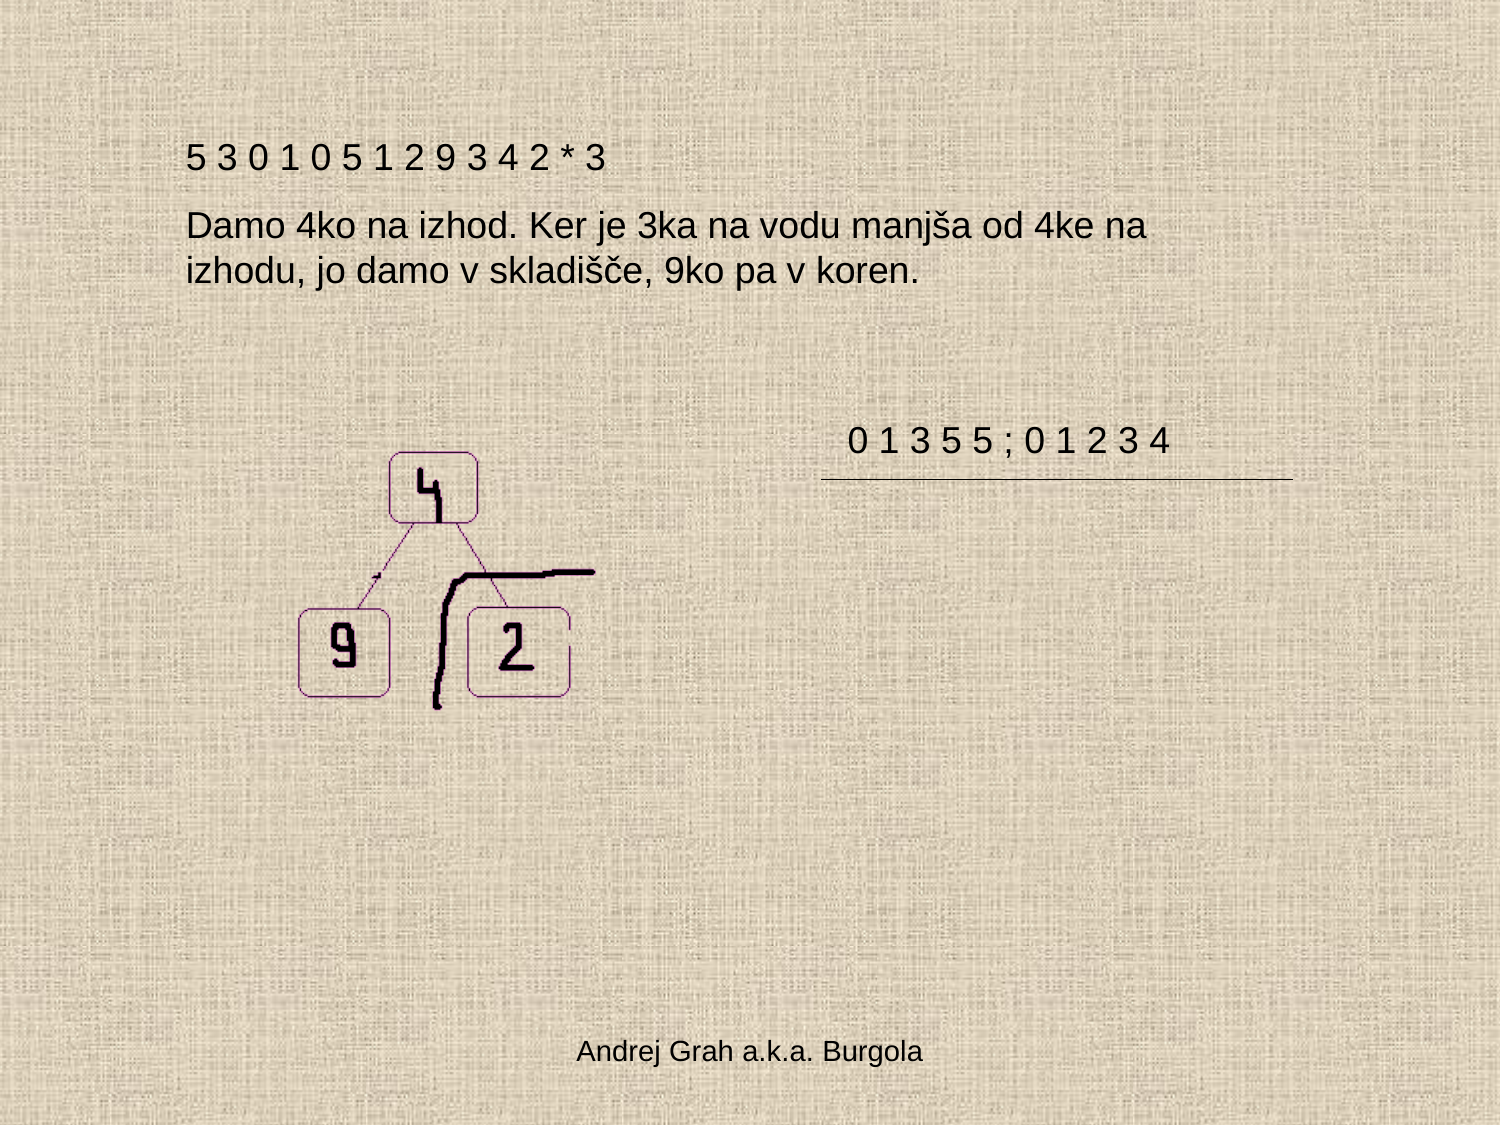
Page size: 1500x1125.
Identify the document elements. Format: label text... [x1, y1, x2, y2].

picture [0, 0, 1500, 1125]
text_box 0 1 3 5 5 ; 0 1 2 3 4 [832, 408, 1258, 470]
text_box 5 3 0 1 0 5 1 2 9 3 4 2 * 3 Damo 4ko na izhod. Ker je 3ka na vodu manjša od 4ke na izhodu, jo damo v skladišče, 9ko pa v koren. [171, 125, 1235, 300]
text_box Andrej Grah a.k.a. Burgola [512, 1024, 988, 1103]
